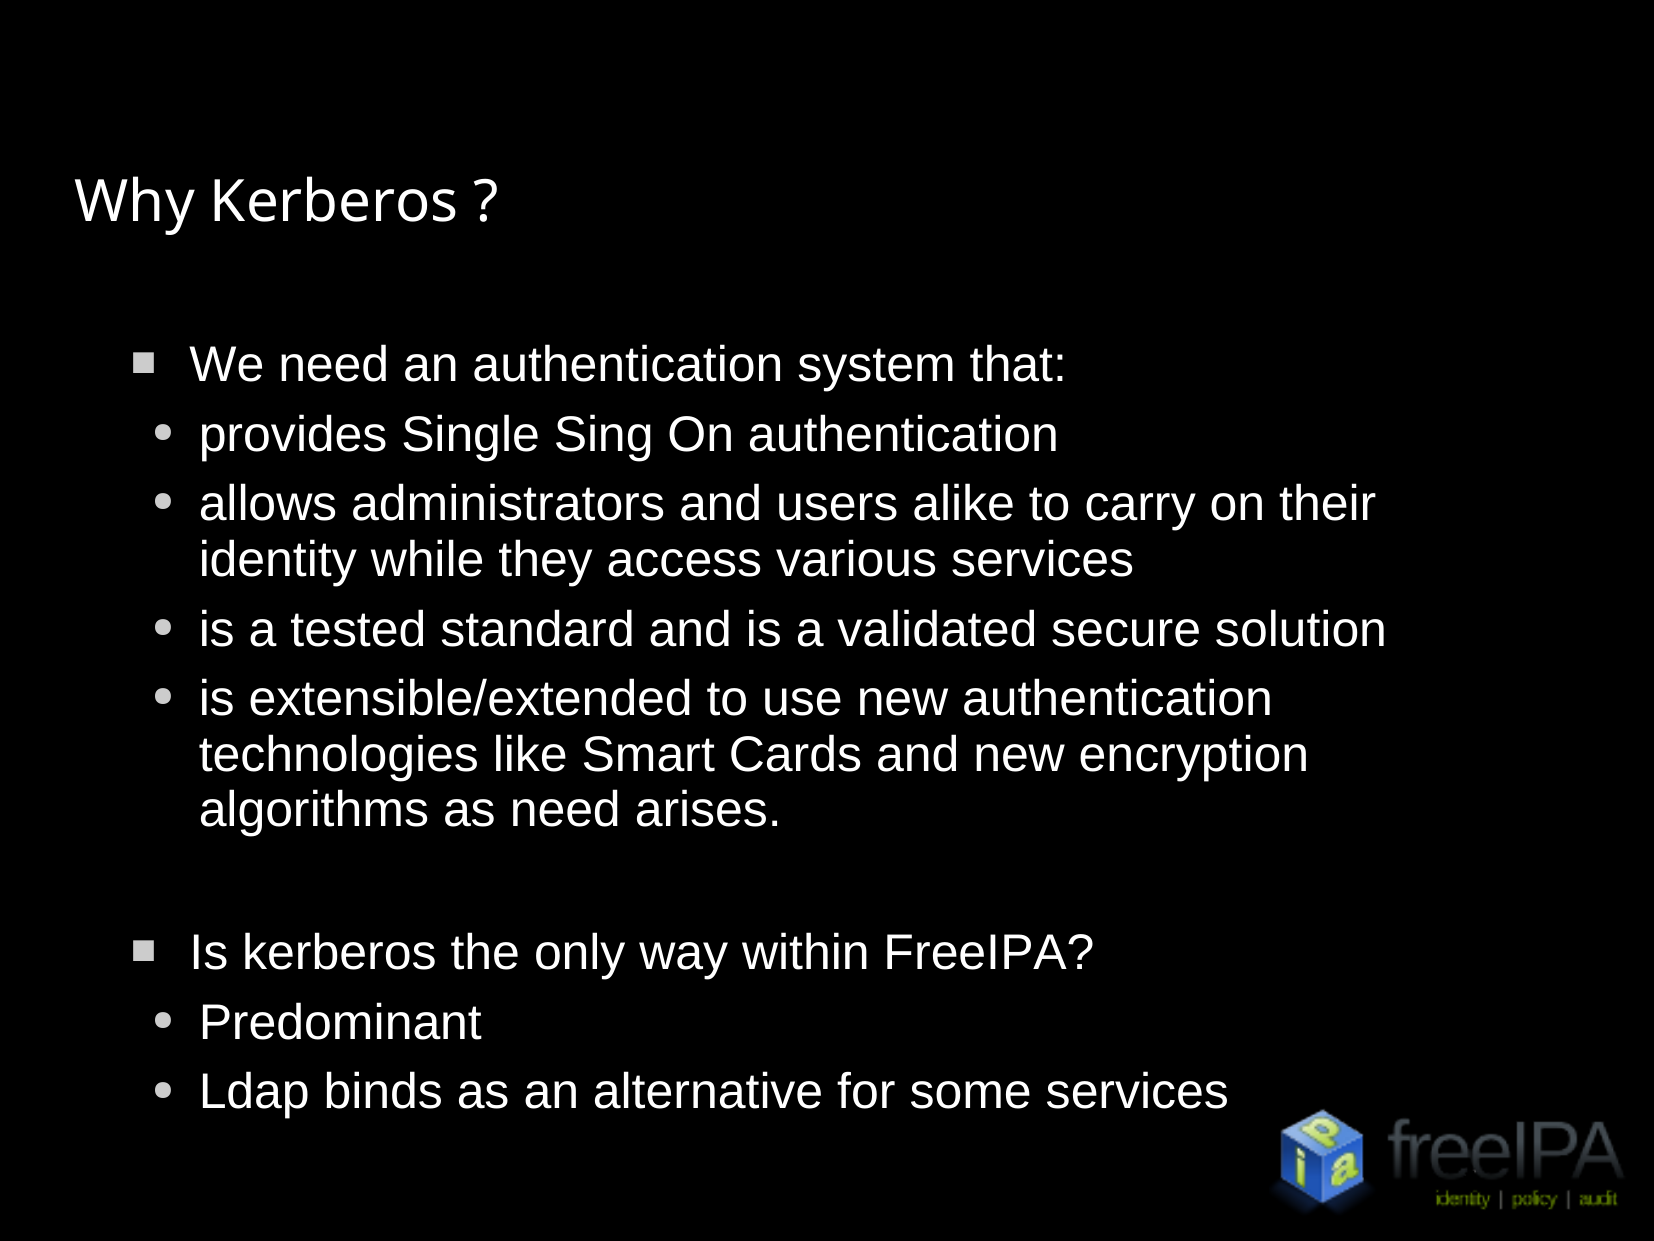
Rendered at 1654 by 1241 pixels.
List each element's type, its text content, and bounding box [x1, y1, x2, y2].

list We need an authentication system that: provides Single Sing On authentication allows administrators and users alike to carry on their identity while they access various services is a tested standard and is a validated secure solution is extensible/extended to use new authentication technologies like Smart Cards and new encryption algorithms as need arises. Is kerberos the only way within FreeIPA? Predominant Ldap binds as an alternative for some services [77, 264, 1500, 1120]
title Why Kerberos ? [74, 95, 1506, 303]
picture [1269, 1105, 1634, 1220]
